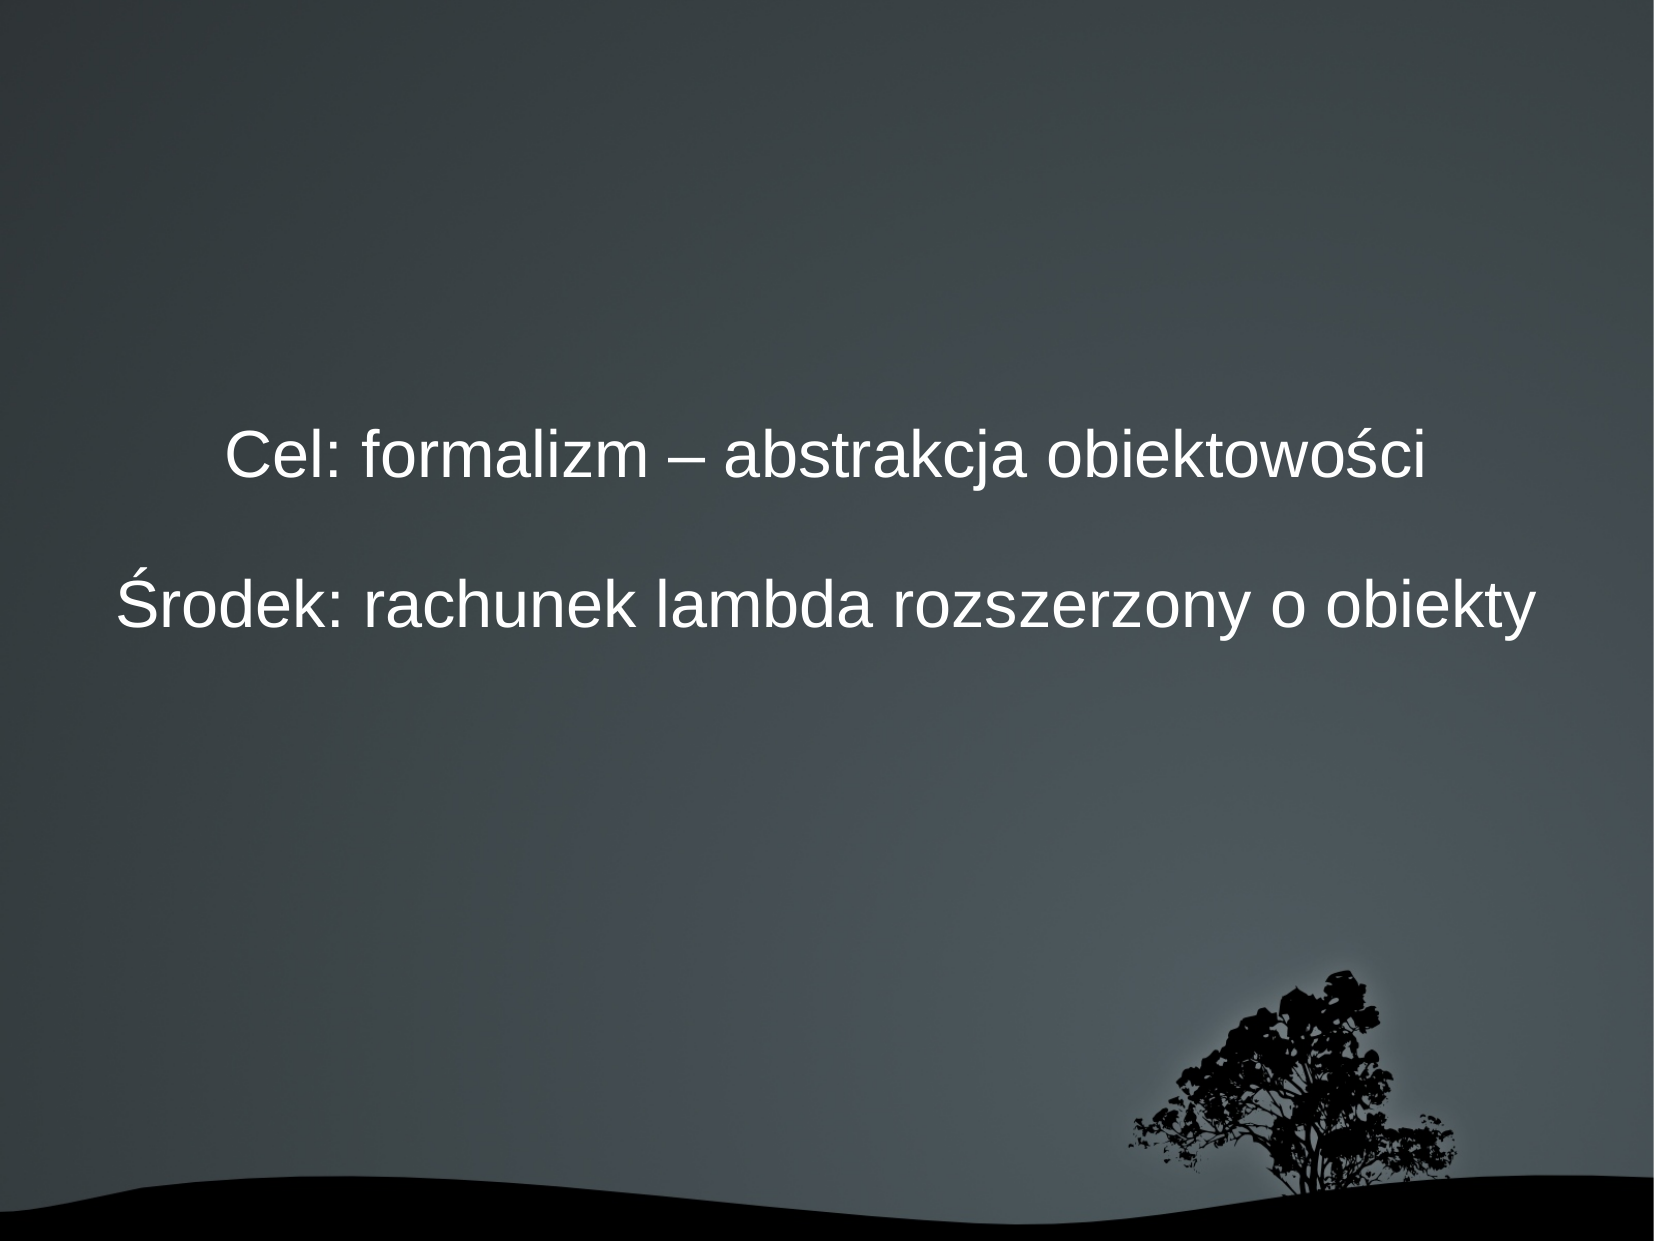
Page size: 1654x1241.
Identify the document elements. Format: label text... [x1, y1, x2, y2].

picture [0, 0, 1654, 1241]
subtitle Cel: formalizm – abstrakcja obiektowości Środek: rachunek lambda rozszerzony o obiekty [82, 49, 1571, 1109]
